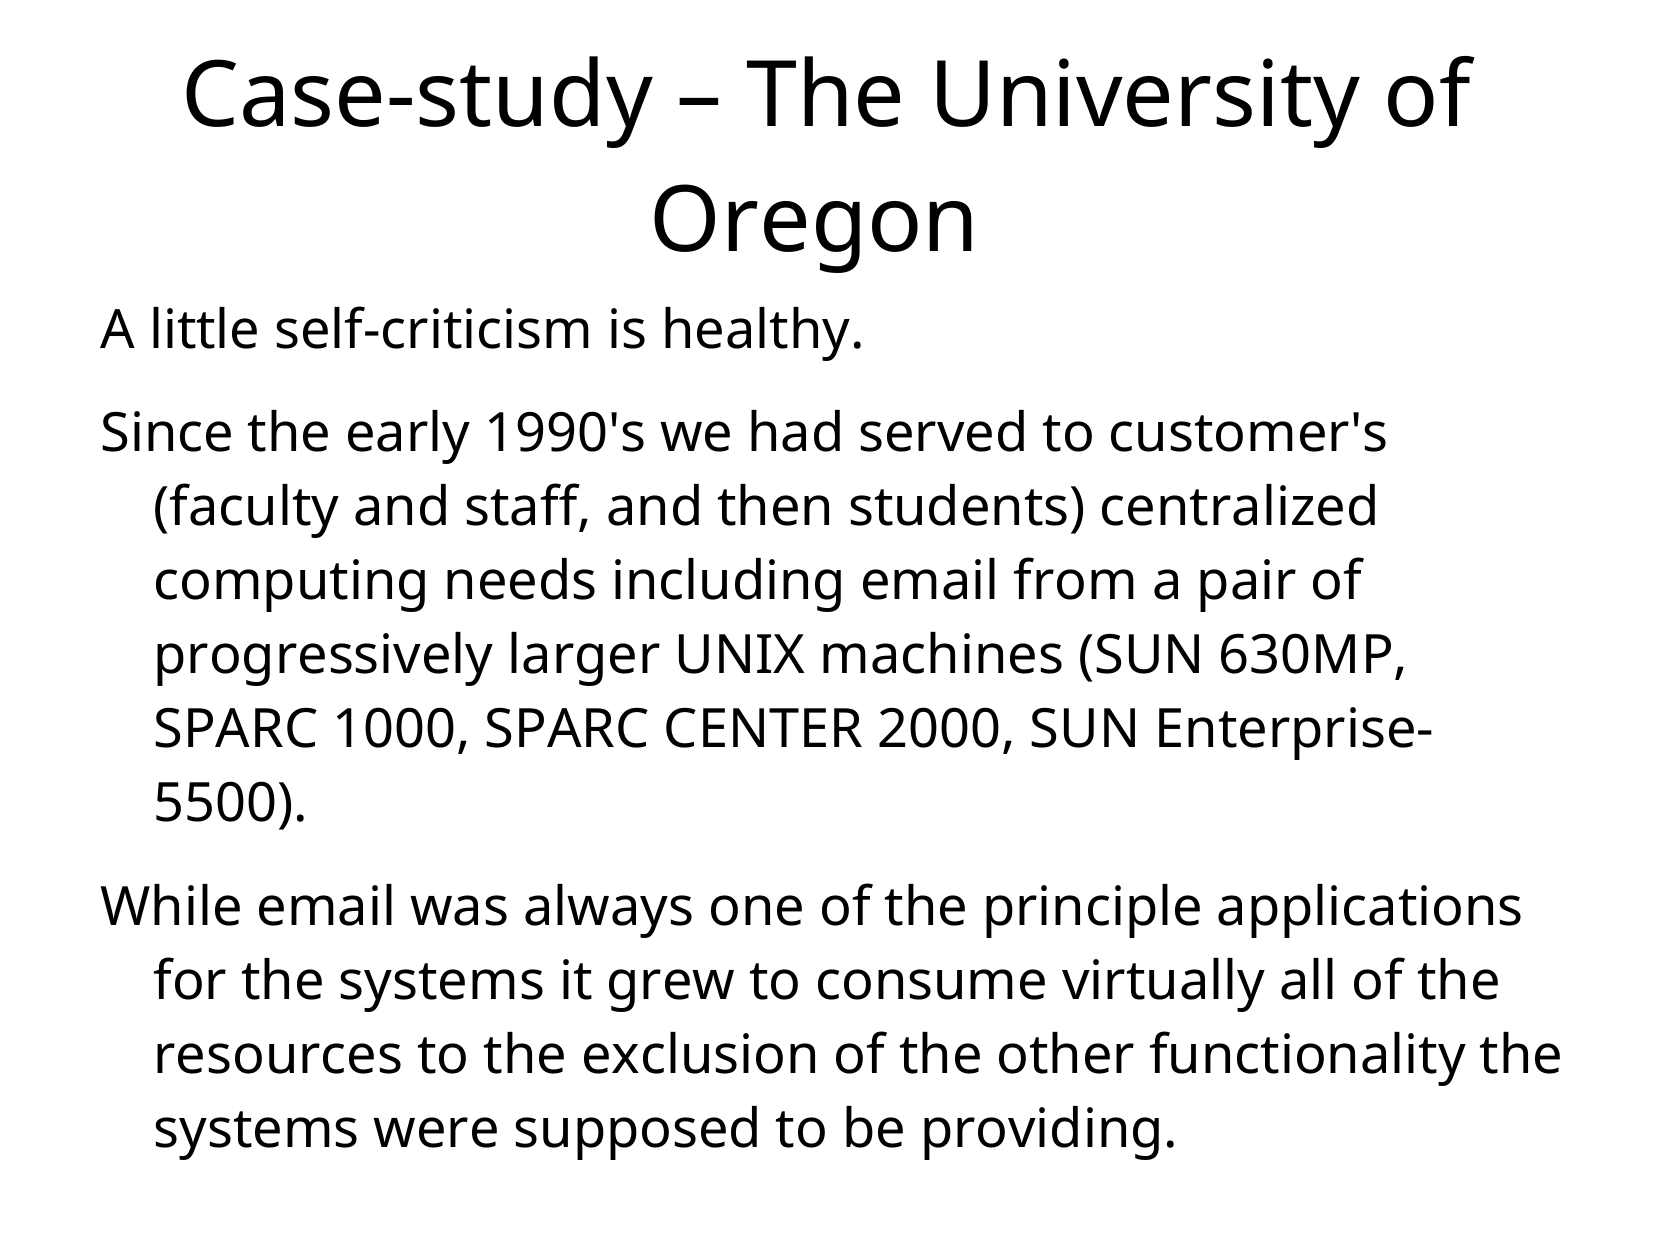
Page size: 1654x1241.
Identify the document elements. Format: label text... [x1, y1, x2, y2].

list A little self-criticism is healthy. Since the early 1990's we had served to customer's (faculty and staff, and then students) centralized computing needs including email from a pair of progressively larger UNIX machines (SUN 630MP, SPARC 1000, SPARC CENTER 2000, SUN Enterprise-5500). While email was always one of the principle applications for the systems it grew to consume virtually all of the resources to the exclusion of the other functionality the systems were supposed to be providing. [82, 290, 1571, 1109]
title Case-study – The University of Oregon [82, 42, 1571, 264]
